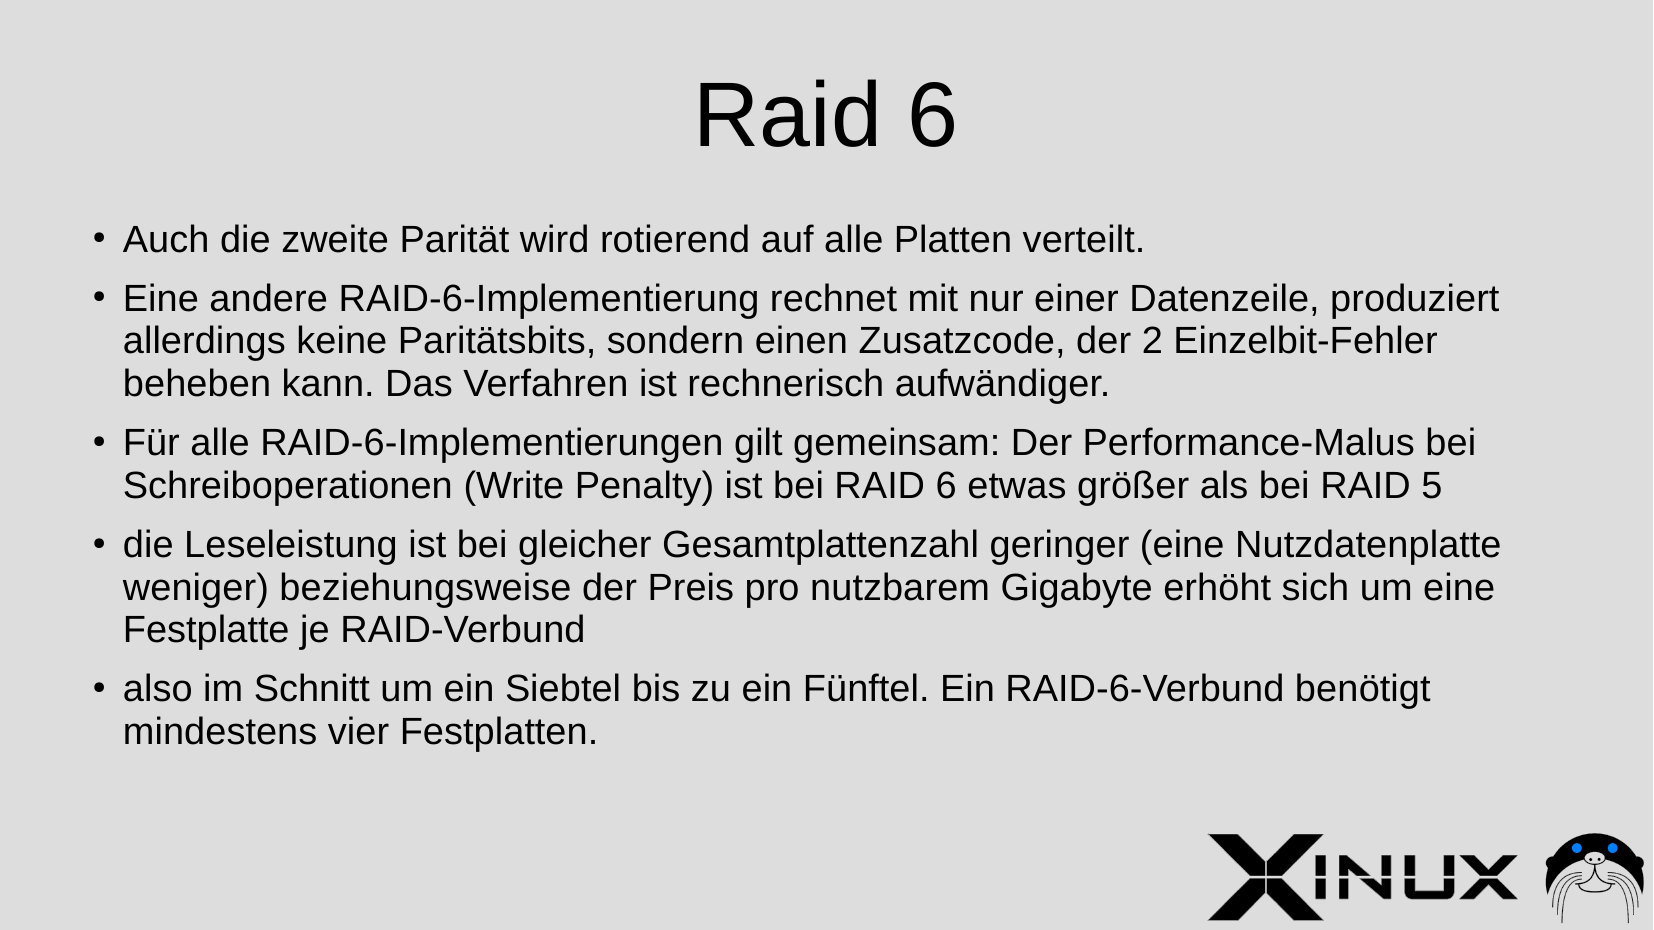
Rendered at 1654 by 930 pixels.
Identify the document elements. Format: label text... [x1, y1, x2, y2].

picture [1200, 824, 1650, 930]
title Raid 6 [82, 37, 1571, 193]
list Auch die zweite Parität wird rotierend auf alle Platten verteilt. Eine andere RAID-6-Implementierung rechnet mit nur einer Datenzeile, produziert allerdings keine Paritätsbits, sondern einen Zusatzcode, der 2 Einzelbit-Fehler beheben kann. Das Verfahren ist rechnerisch aufwändiger. Für alle RAID-6-Implementierungen gilt gemeinsam: Der Performance-Malus bei Schreiboperationen (Write Penalty) ist bei RAID 6 etwas größer als bei RAID 5 die Leseleistung ist bei gleicher Gesamtplattenzahl geringer (eine Nutzdatenplatte weniger) beziehungsweise der Preis pro nutzbarem Gigabyte erhöht sich um eine Festplatte je RAID-Verbund also im Schnitt um ein Siebtel bis zu ein Fünftel. Ein RAID-6-Verbund benötigt mindestens vier Festplatten. [82, 217, 1571, 757]
